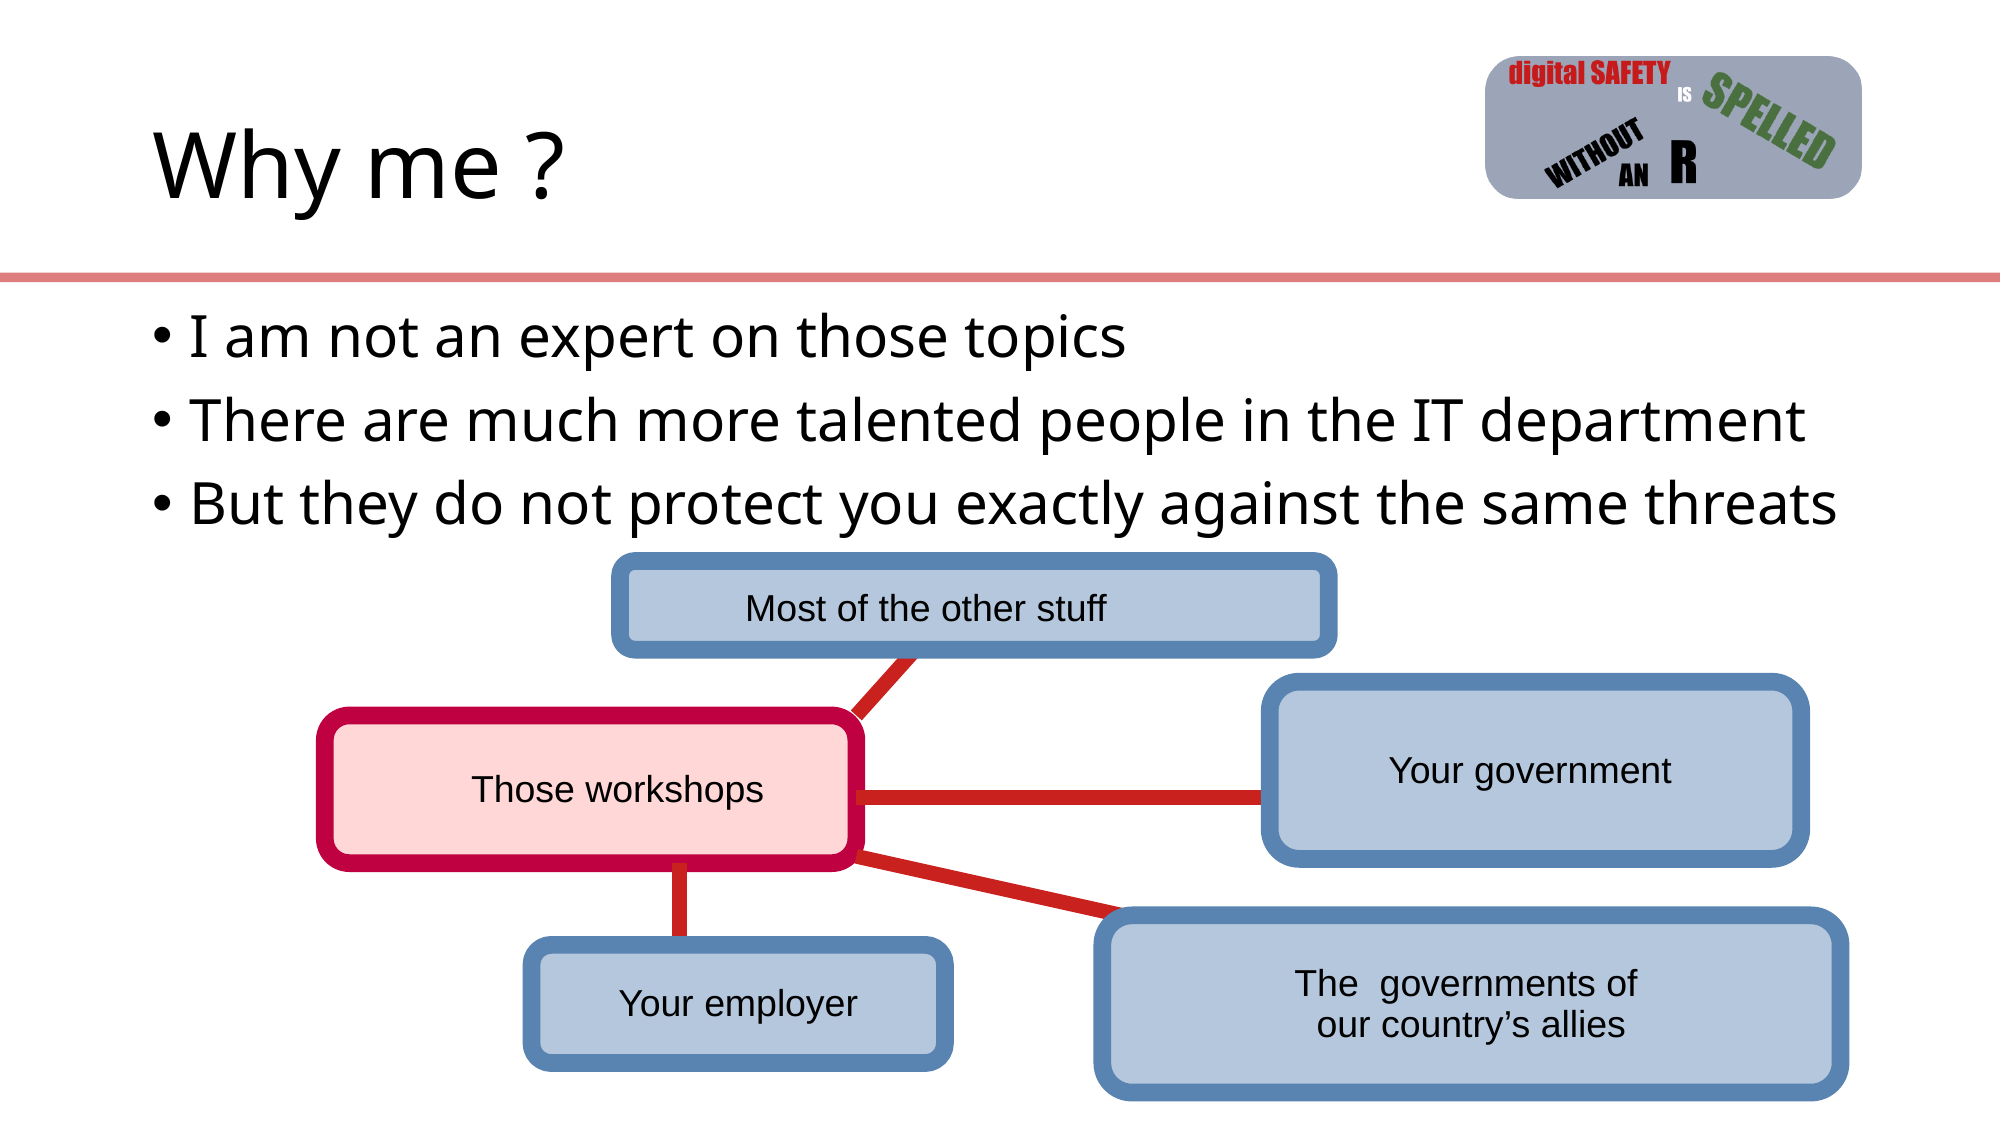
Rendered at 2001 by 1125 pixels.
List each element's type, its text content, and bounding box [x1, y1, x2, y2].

text_box Those workshops [456, 760, 780, 818]
title Why me ? [137, 59, 1863, 278]
text_box Your government [1373, 741, 1698, 799]
text_box [620, 561, 1329, 650]
text_box [1102, 915, 1841, 1093]
text_box [1269, 681, 1802, 859]
text_box [324, 715, 857, 864]
list I am not an expert on those topics There are much more talented people in the IT department But they do not protect you exactly against the same threats [137, 299, 1863, 1014]
text_box The governments of our country’s allies [1279, 954, 1664, 1054]
text_box Your employer [603, 975, 873, 1033]
text_box Most of the other stuff [730, 580, 1152, 680]
text_box [531, 944, 945, 1064]
